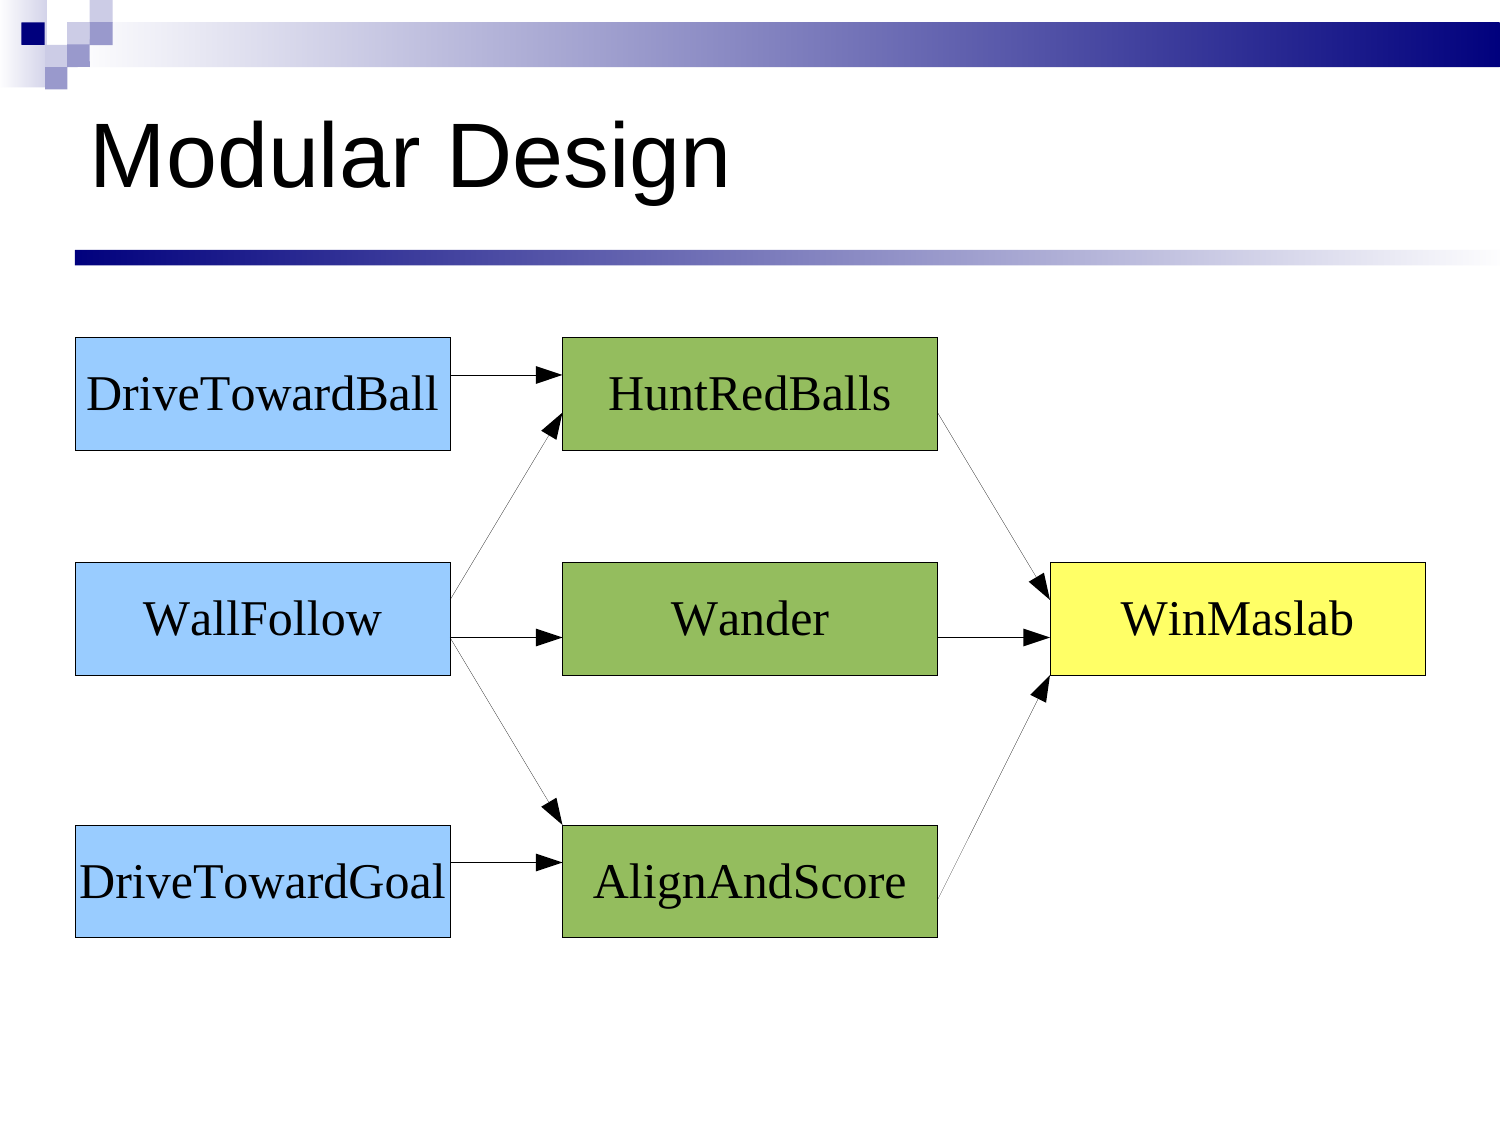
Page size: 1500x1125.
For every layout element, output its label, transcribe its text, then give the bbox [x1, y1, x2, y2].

text_box WallFollow [75, 562, 451, 676]
text_box DriveTowardGoal [75, 825, 451, 938]
text_box Wander [562, 562, 938, 676]
title Modular Design [75, 74, 1425, 238]
text_box WinMaslab [1050, 562, 1426, 676]
text_box AlignAndScore [562, 825, 938, 938]
text_box HuntRedBalls [562, 337, 938, 451]
text_box DriveTowardBall [75, 337, 451, 451]
